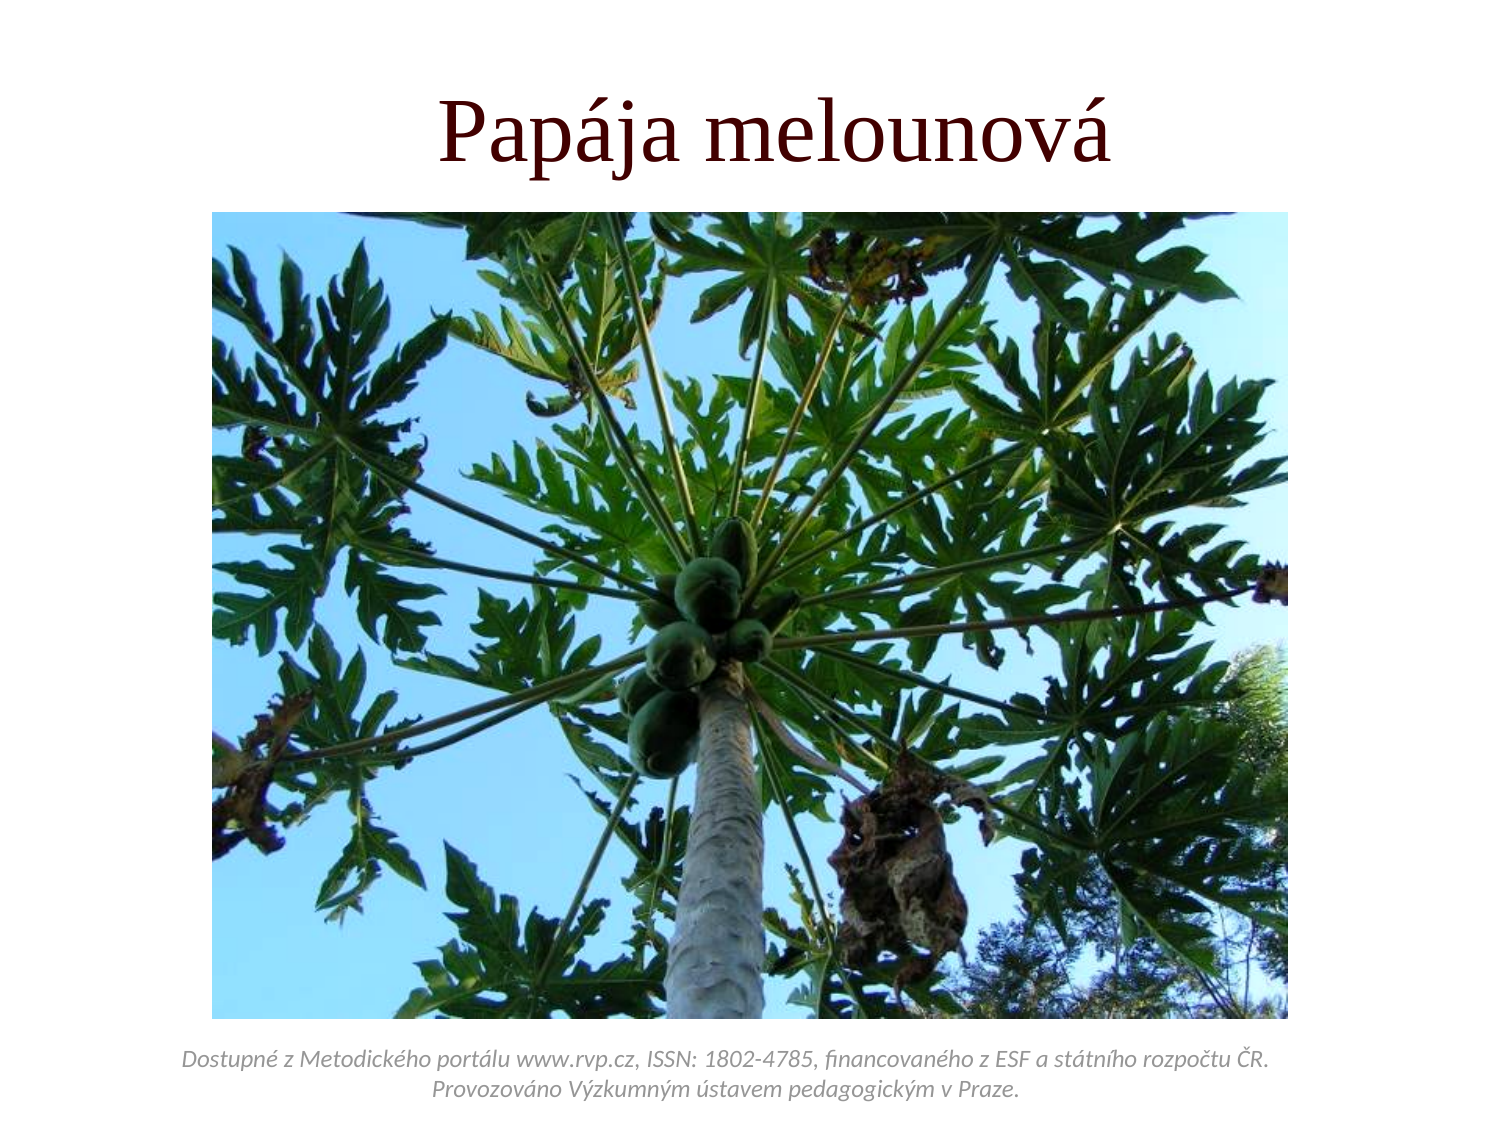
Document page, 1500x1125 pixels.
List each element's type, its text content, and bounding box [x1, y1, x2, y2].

text_box Dostupné z Metodického portálu www.rvp.cz, ISSN: 1802-4785, financovaného z ESF a státního rozpočtu ČR. Provozováno Výzkumným ústavem pedagogickým v Praze. [105, 1042, 1348, 1103]
title Papája melounová [99, 0, 1450, 188]
text_box [212, 212, 1288, 1019]
